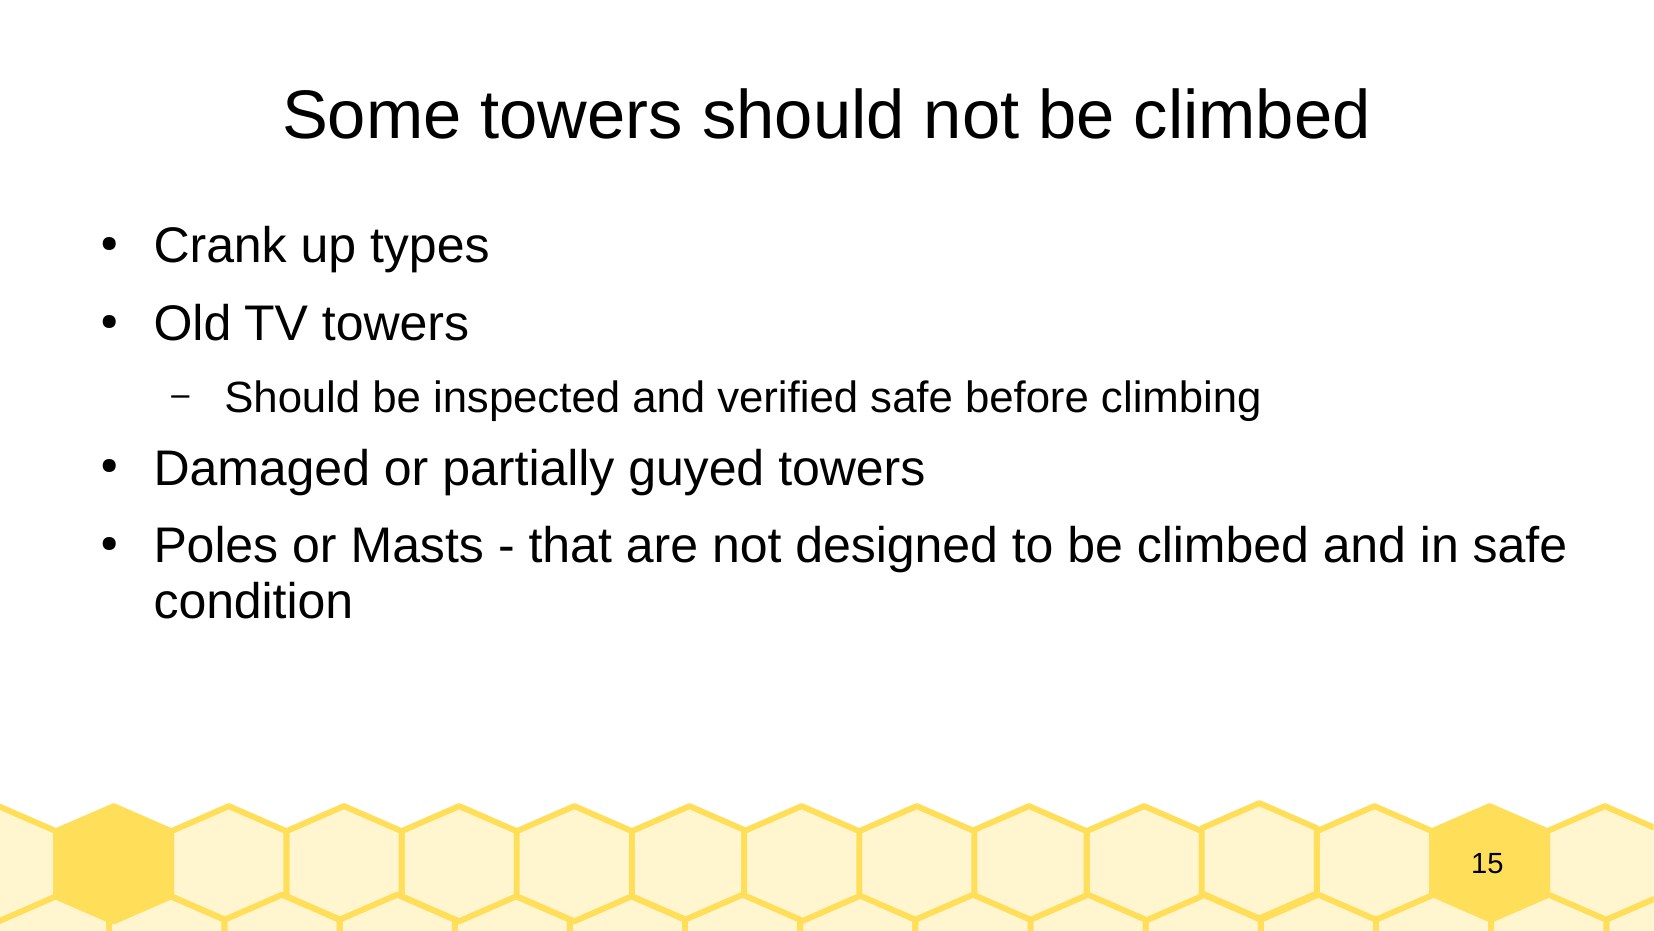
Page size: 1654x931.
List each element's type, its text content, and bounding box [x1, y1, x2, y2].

list Crank up types Old TV towers Should be inspected and verified safe before climbing Damaged or partially guyed towers Poles or Masts - that are not designed to be climbed and in safe condition [82, 217, 1571, 758]
title Some towers should not be climbed [82, 37, 1571, 193]
